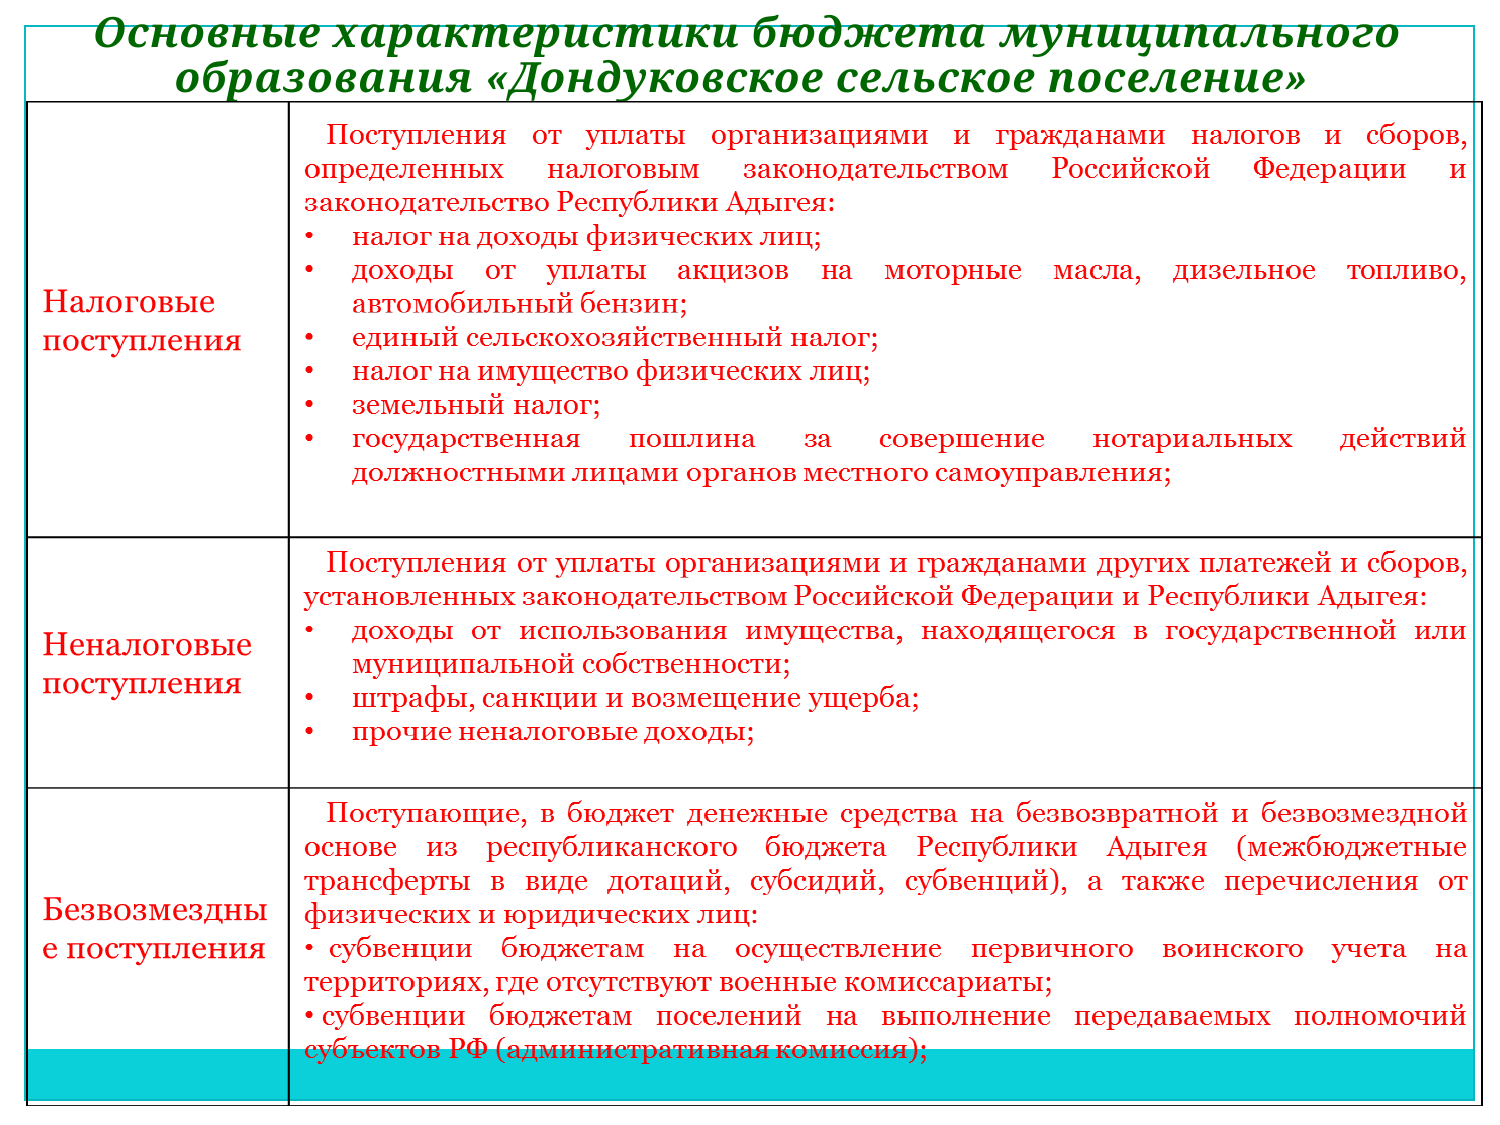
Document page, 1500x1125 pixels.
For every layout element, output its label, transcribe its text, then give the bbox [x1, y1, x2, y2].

picture [26, 101, 1483, 1106]
text_box Основные характеристики бюджета муниципального образования «Дондуковское сельское поселение» [47, 3, 1448, 101]
